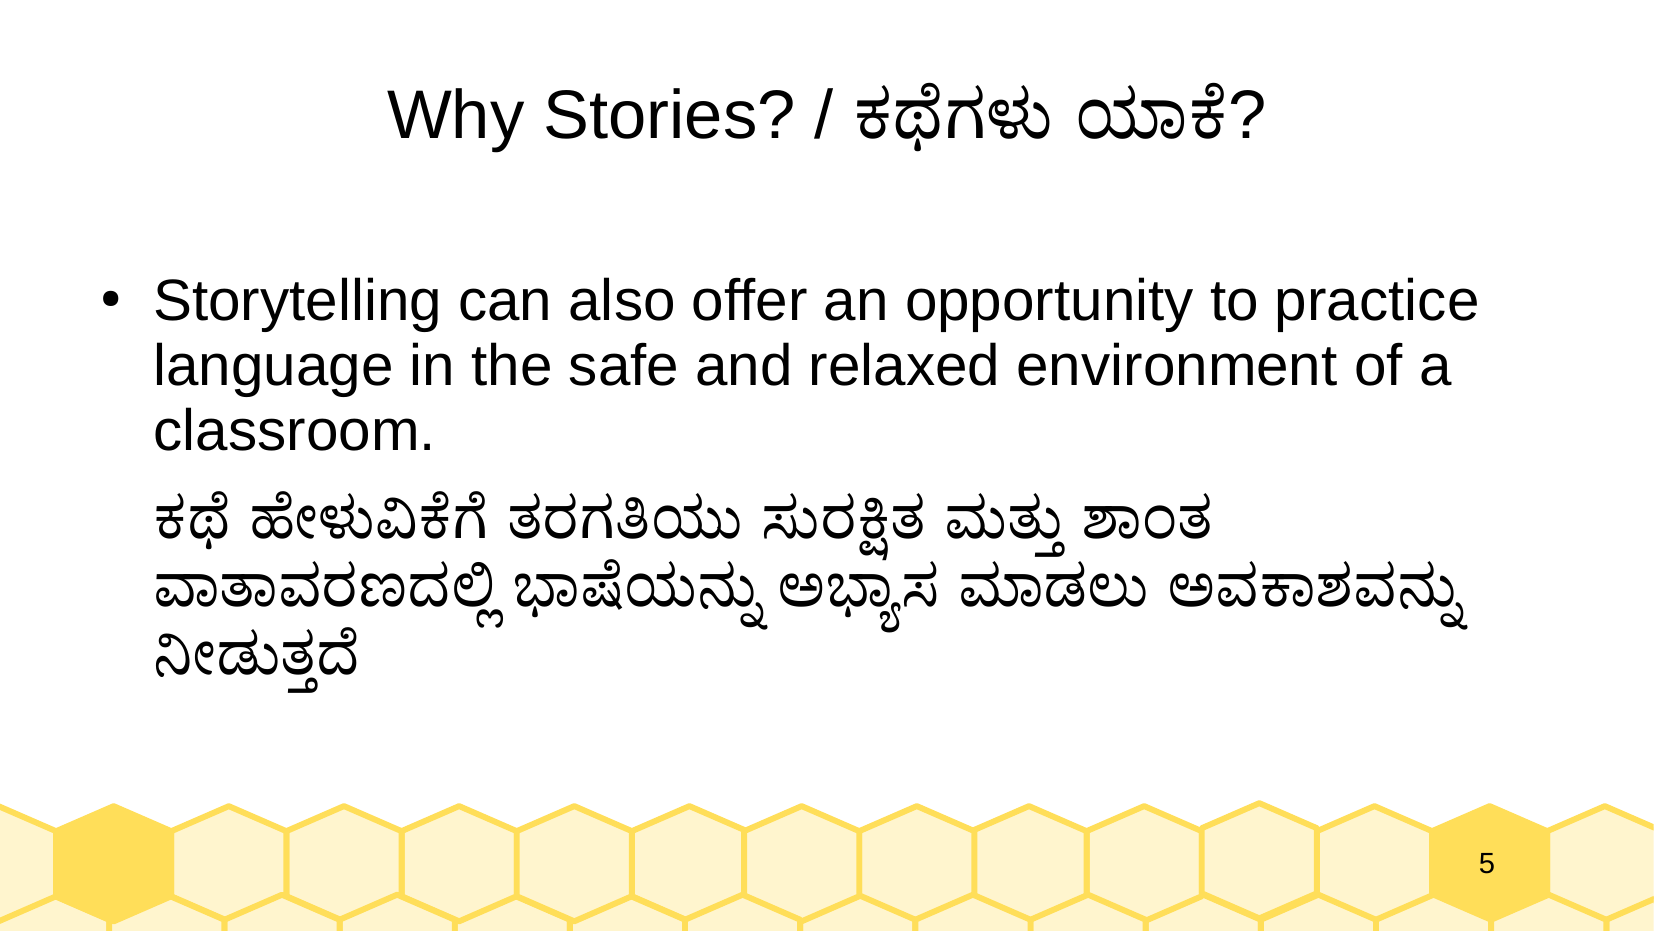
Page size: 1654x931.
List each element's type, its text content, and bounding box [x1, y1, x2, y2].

title Why Stories? / ಕಥೆಗಳು ಯಾಕೆ? [82, 37, 1571, 193]
list Storytelling can also offer an opportunity to practice language in the safe and relaxed environment of a classroom. ಕಥೆ ಹೇಳುವಿಕೆಗೆ ತರಗತಿಯು ಸುರಕ್ಷಿತ ಮತ್ತು ಶಾಂತ ವಾತಾವರಣದಲ್ಲಿ ಭಾಷೆಯನ್ನು ಅಭ್ಯಾಸ ಮಾಡಲು ಅವಕಾಶವನ್ನು ನೀಡುತ್ತದೆ [82, 217, 1571, 758]
